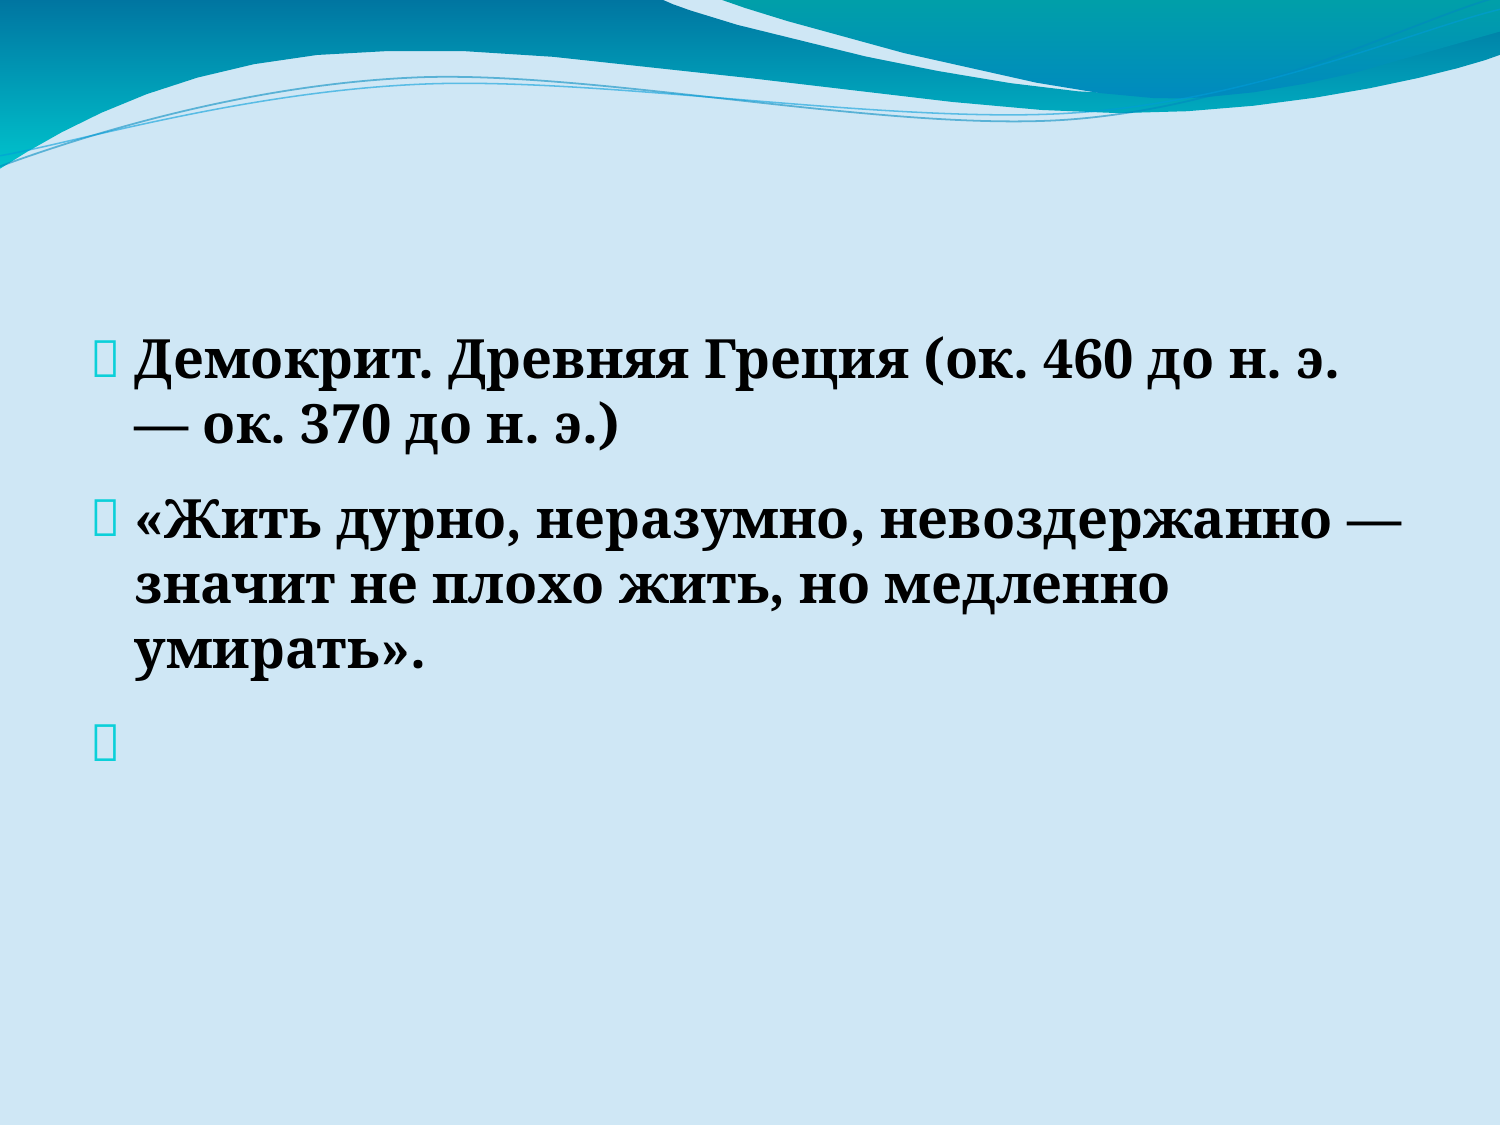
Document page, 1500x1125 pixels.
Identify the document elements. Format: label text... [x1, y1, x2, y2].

list Демокрит. Древняя Греция (ок. 460 до н. э. — ок. 370 до н. э.) «Жить дурно, неразумно, невоздержанно — значит не плохо жить, но медленно умирать». [75, 317, 1425, 1038]
title [75, 115, 1425, 303]
